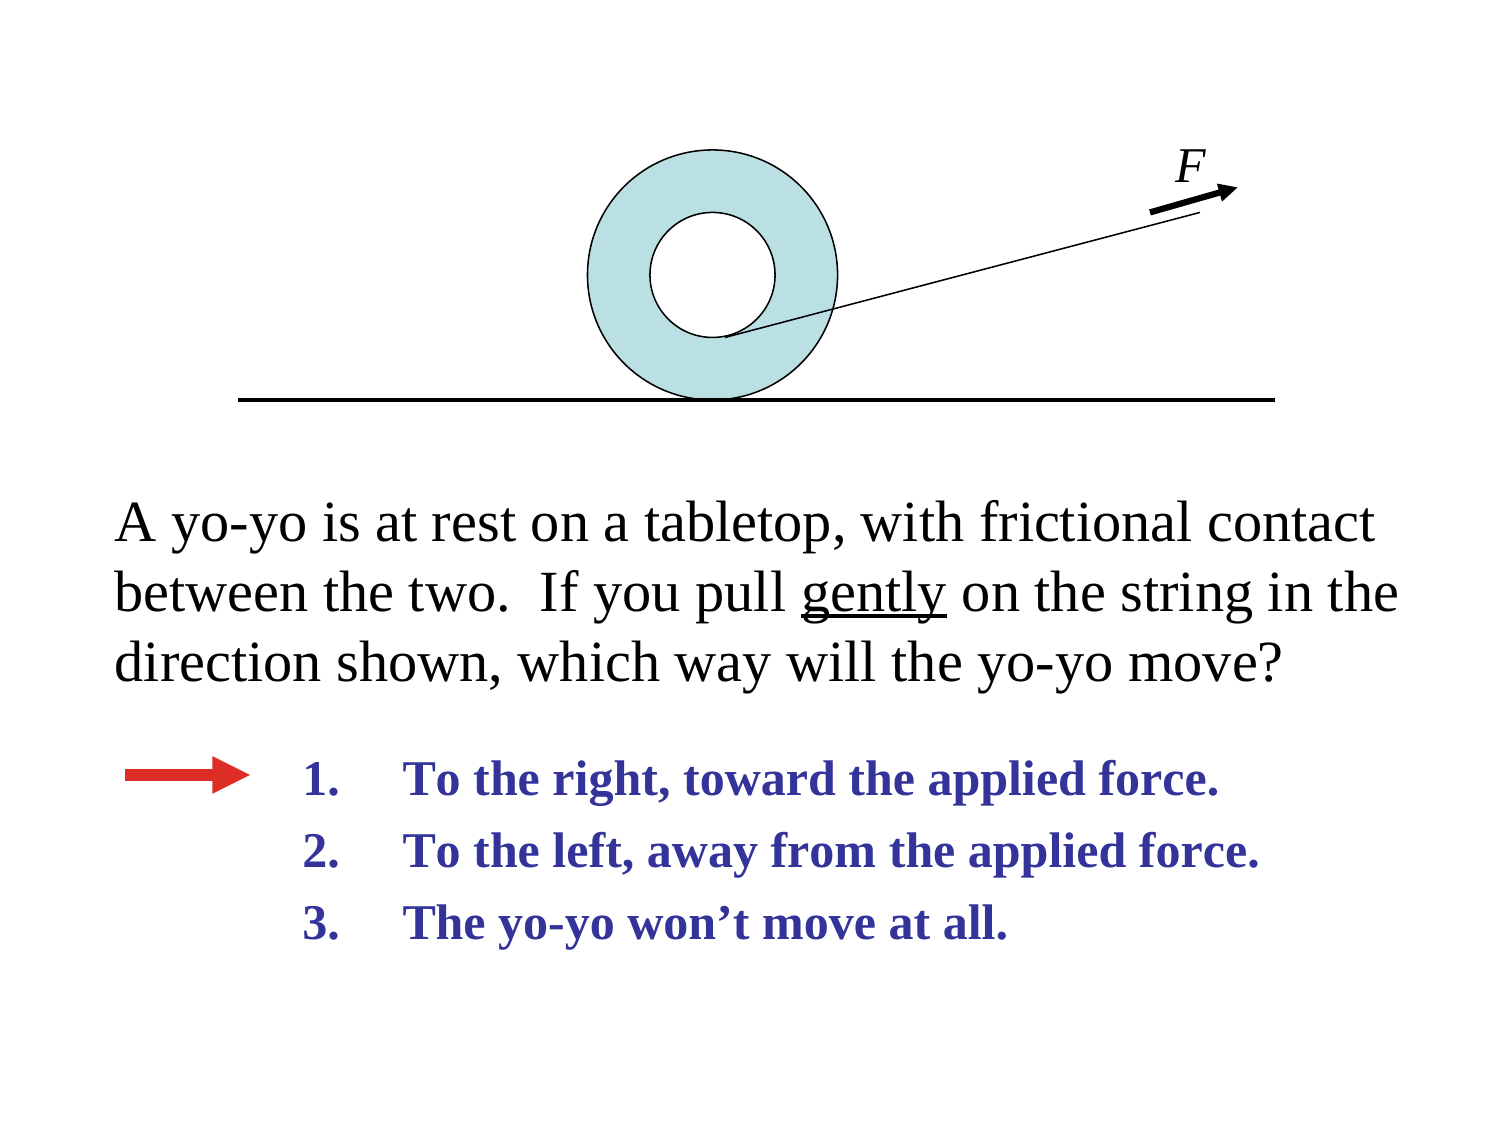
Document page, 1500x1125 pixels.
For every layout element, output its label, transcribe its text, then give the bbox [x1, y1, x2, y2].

text_box [587, 149, 838, 398]
list To the right, toward the applied force. To the left, away from the applied force. The yo-yo won’t move at all. [287, 737, 1413, 1038]
text_box F [1160, 124, 1221, 201]
text_box A yo-yo is at rest on a tabletop, with frictional contact between the two. If you pull gently on the string in the direction shown, which way will the yo-yo move? [99, 474, 1451, 701]
